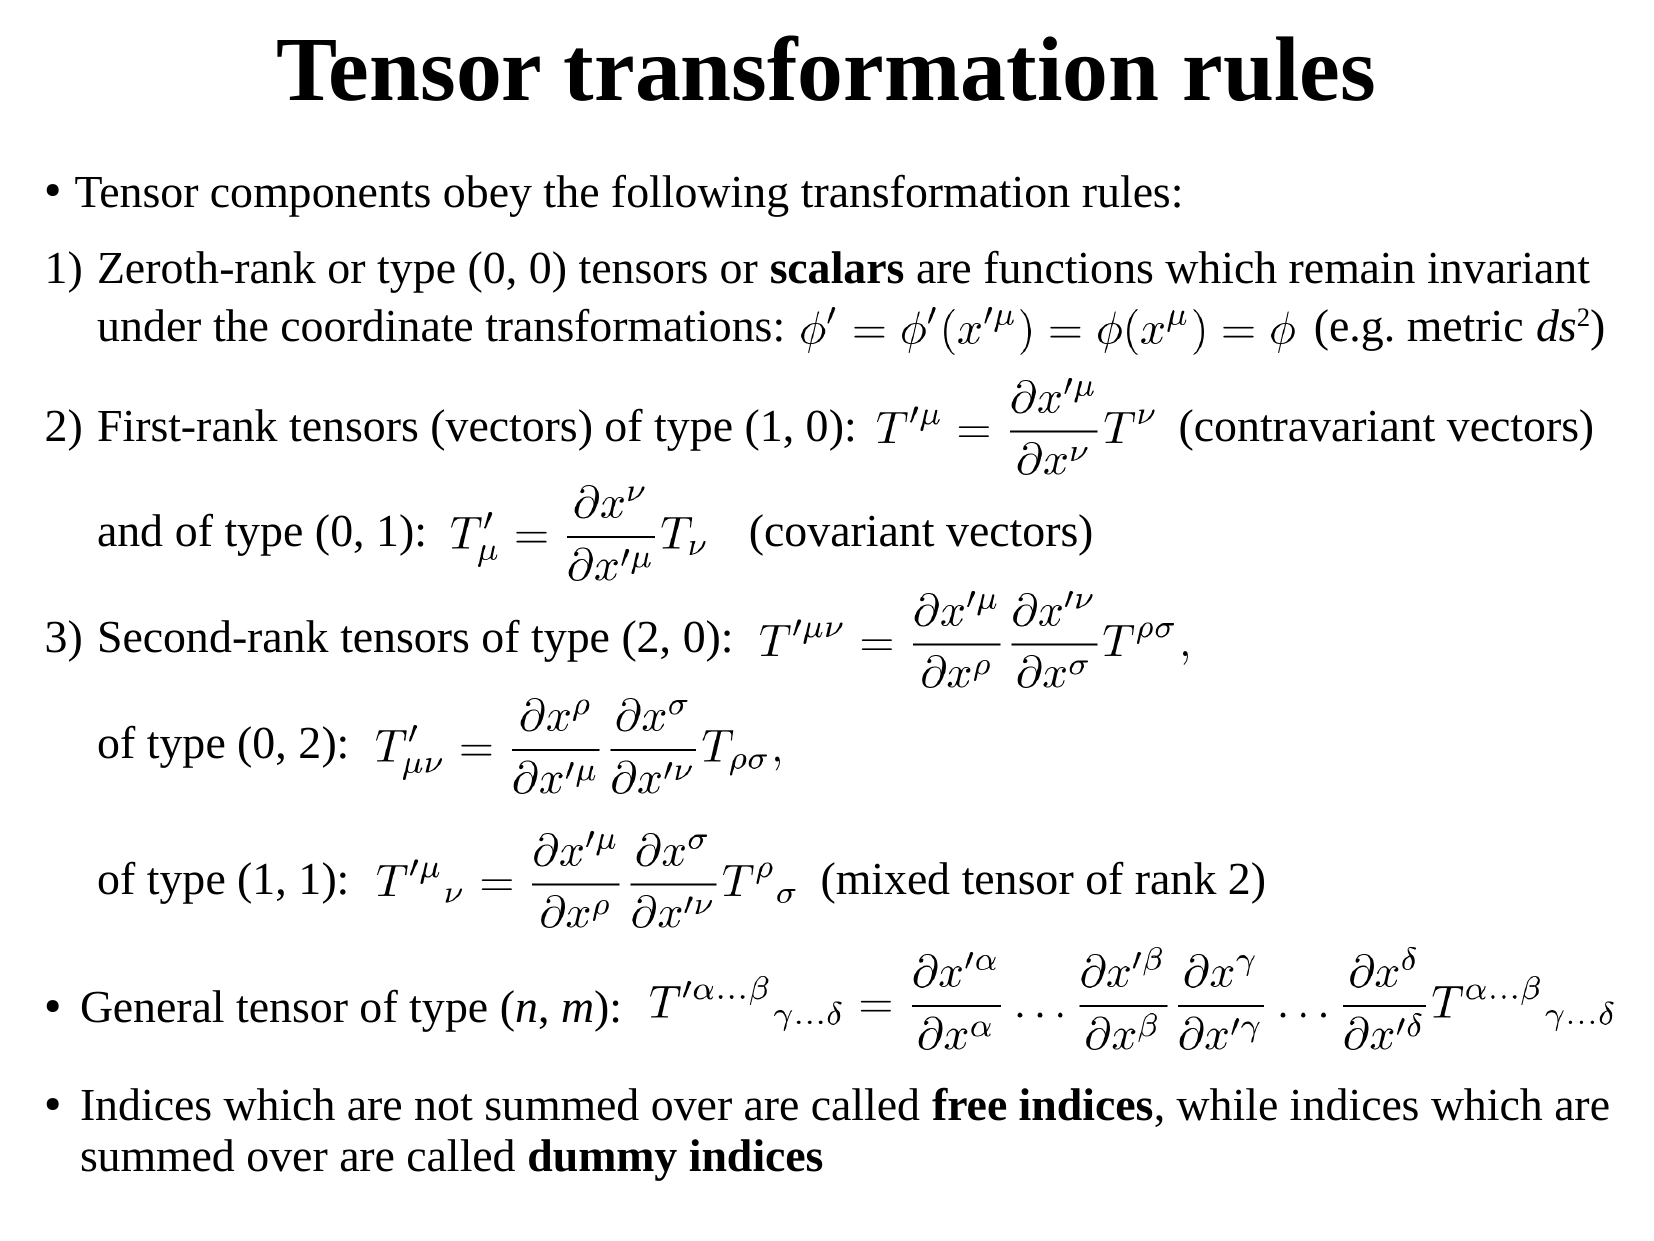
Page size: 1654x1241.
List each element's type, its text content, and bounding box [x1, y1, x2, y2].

title Tensor transformation rules [82, 18, 1571, 121]
picture [375, 697, 780, 794]
picture [759, 590, 1188, 689]
list Tensor components obey the following transformation rules: Zeroth-rank or type (0, 0) tensors or scalars are functions which remain invariant under the coordinate transformations: (e.g. metric ds2) First-rank tensors (vectors) of type (1, 0): (contravariant vectors) and of type (0, 1): (covariant vectors) Second-rank tensors of type (2, 0): of type (0, 2): of type (1, 1): (mixed tensor of rank 2) General tensor of type (n, m): Indices which are not summed over are called free indices, while indices which are summed over are called dummy indices [44, 159, 1621, 1170]
picture [876, 377, 1155, 475]
picture [801, 306, 1295, 355]
picture [450, 484, 706, 581]
picture [376, 830, 796, 928]
picture [649, 946, 1614, 1050]
